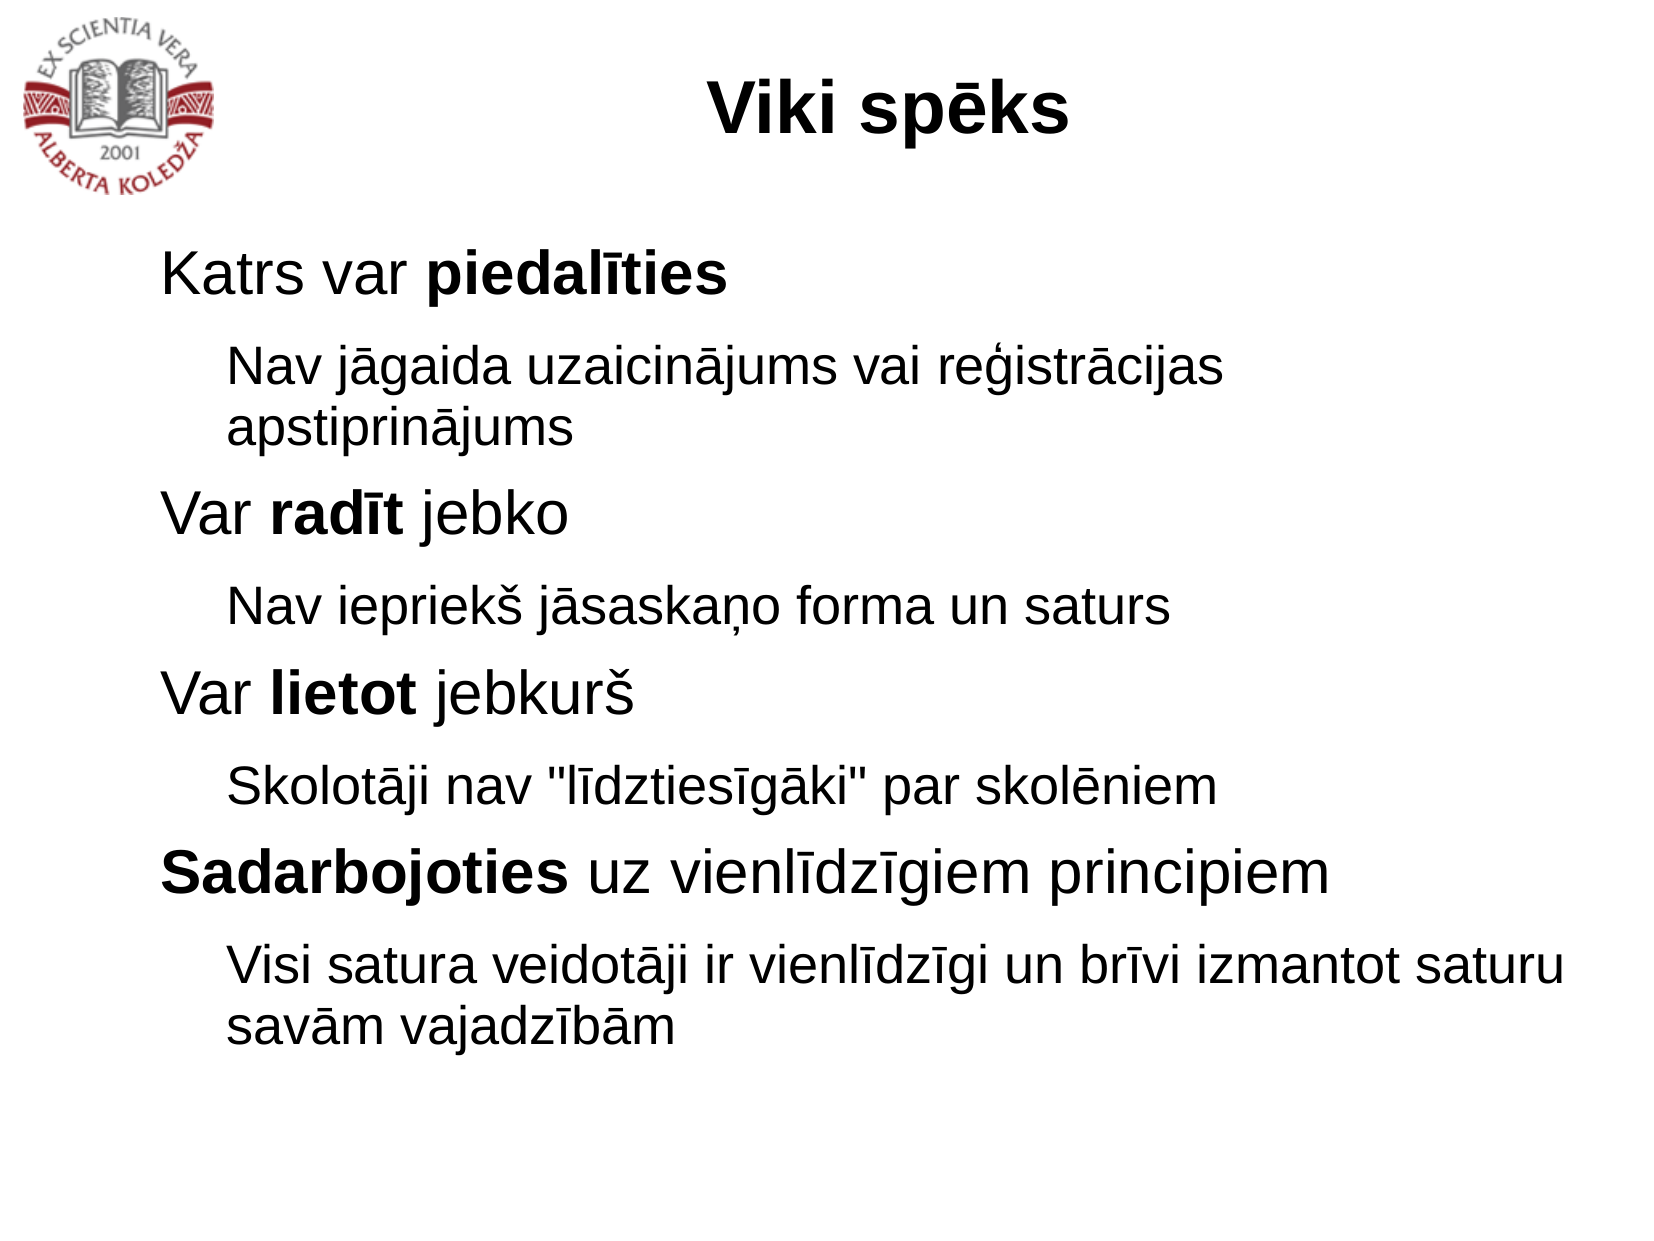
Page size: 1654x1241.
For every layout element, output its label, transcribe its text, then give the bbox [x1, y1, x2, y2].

picture [23, 17, 214, 195]
list Katrs var piedalīties Nav jāgaida uzaicinājums vai reģistrācijas apstiprinājums Var radīt jebko Nav iepriekš jāsaskaņo forma un saturs Var lietot jebkurš Skolotāji nav "līdztiesīgāki" par skolēniem Sadarbojoties uz vienlīdzīgiem principiem Visi satura veidotāji ir vienlīdzīgi un brīvi izmantot saturu savām vajadzībām [94, 238, 1583, 1058]
title Viki spēks [206, 49, 1571, 166]
